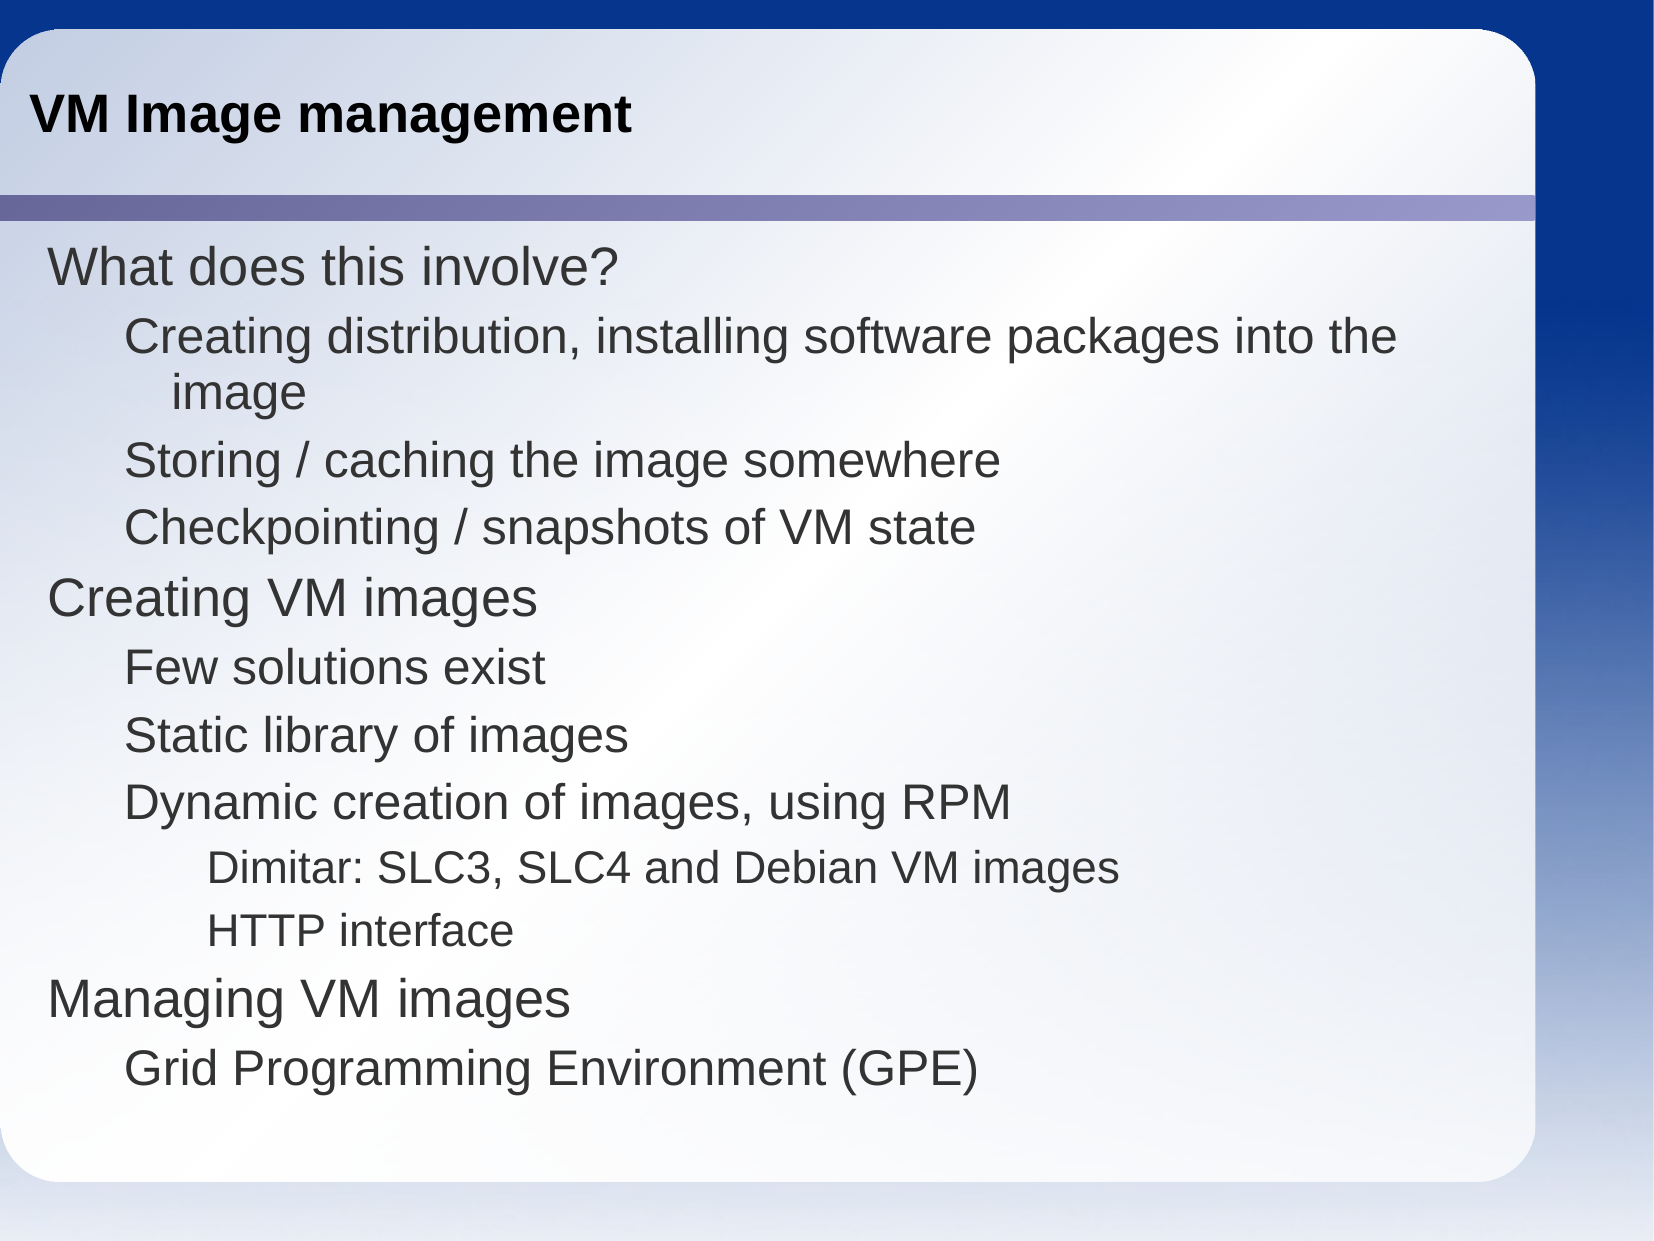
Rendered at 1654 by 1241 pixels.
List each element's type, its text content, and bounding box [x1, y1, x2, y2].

title VM Image management [29, 49, 1506, 178]
list What does this involve? Creating distribution, installing software packages into the image Storing / caching the image somewhere Checkpointing / snapshots of VM state Creating VM images Few solutions exist Static library of images Dynamic creation of images, using RPM Dimitar: SLC3, SLC4 and Debian VM images HTTP interface Managing VM images Grid Programming Environment (GPE) [29, 236, 1506, 1152]
picture [0, 0, 1654, 1241]
